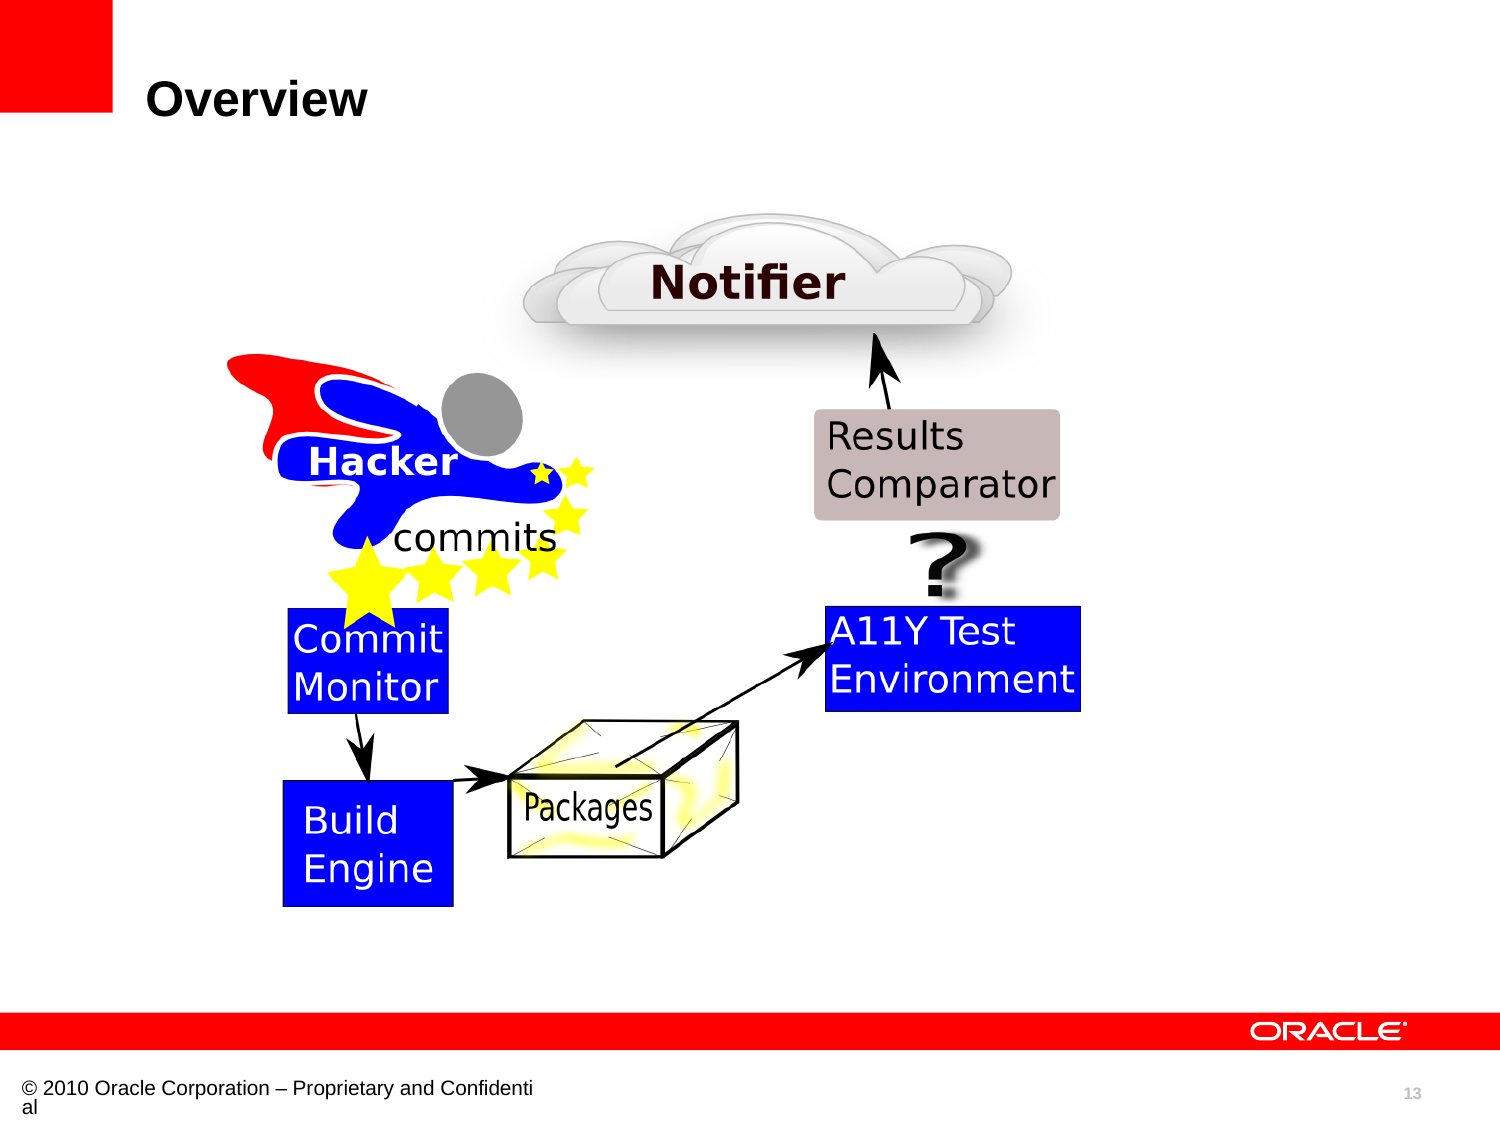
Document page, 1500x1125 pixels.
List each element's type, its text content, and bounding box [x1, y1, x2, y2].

title Overview [145, 67, 1388, 220]
picture [0, 86, 1081, 907]
